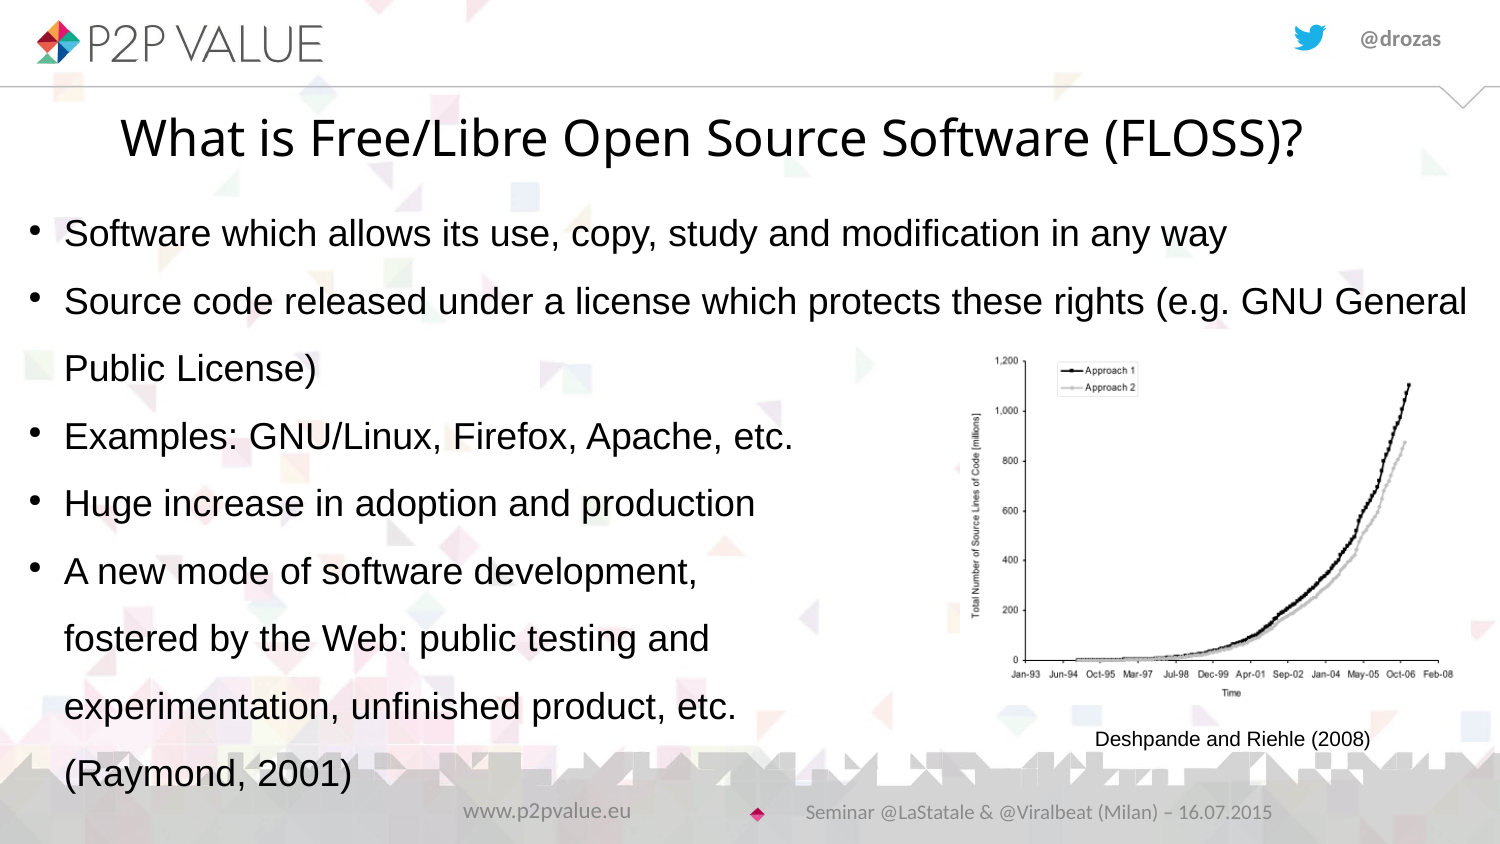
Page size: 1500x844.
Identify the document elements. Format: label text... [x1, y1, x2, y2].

text_box Seminar @LaStatale & @Viralbeat (Milan) – 16.07.2015 [792, 788, 1485, 834]
title What is Free/Libre Open Source Software (FLOSS)? [60, 92, 1366, 180]
text_box www.p2pvalue.eu [456, 789, 675, 829]
text_box @drozas [1333, 15, 1455, 60]
text_box Deshpande and Riehle (2008) [1080, 720, 1441, 788]
subtitle Software which allows its use, copy, study and modification in any way Source code released under a license which protects these rights (e.g. GNU General Public License) Examples: GNU/Linux, Firefox, Apache, etc. Huge increase in adoption and production A new mode of software development, fostered by the Web: public testing and experimentation, unfinished product, etc. (Raymond, 2001) [15, 180, 1496, 826]
picture [0, 0, 1500, 844]
